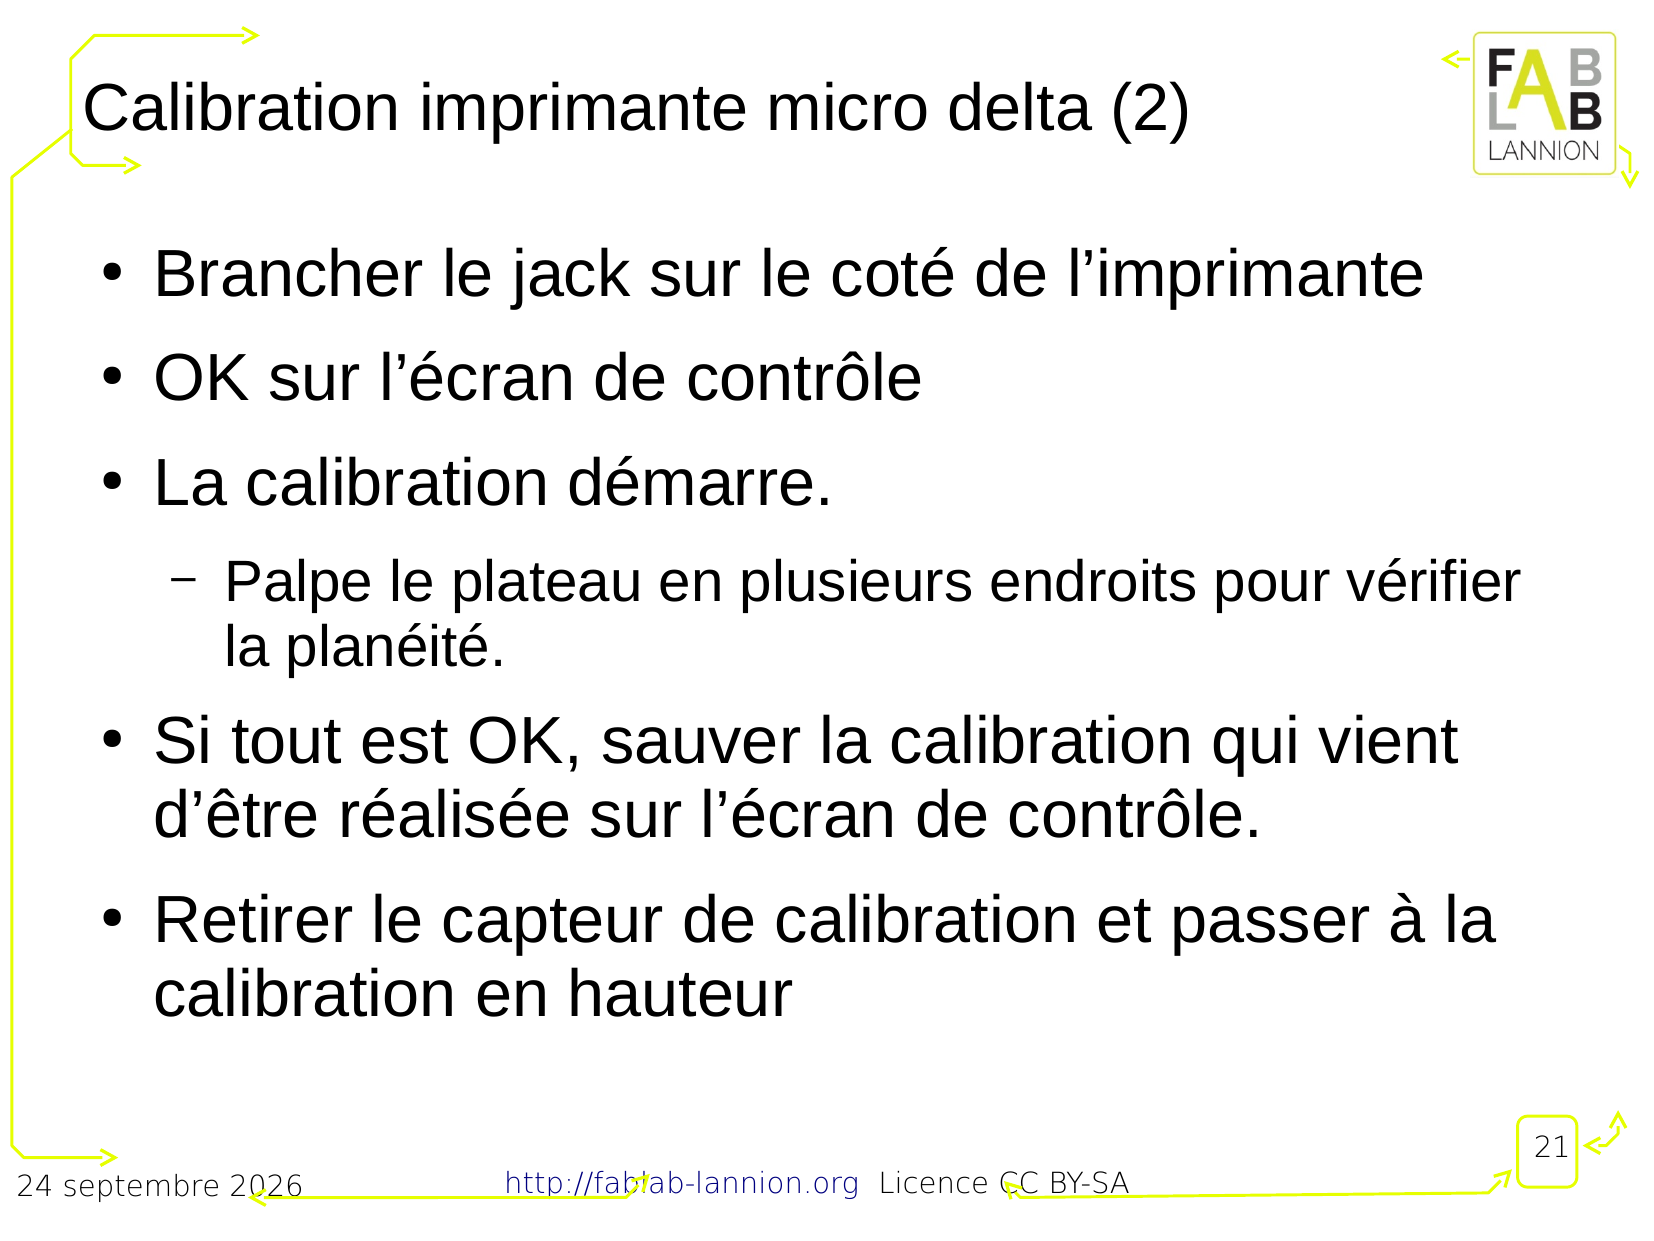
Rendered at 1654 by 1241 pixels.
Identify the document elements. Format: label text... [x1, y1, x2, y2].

list Brancher le jack sur le coté de l’imprimante OK sur l’écran de contrôle La calibration démarre. Palpe le plateau en plusieurs endroits pour vérifier la planéité. Si tout est OK, sauver la calibration qui vient d’être réalisée sur l’écran de contrôle. Retirer le capteur de calibration et passer à la calibration en hauteur [82, 236, 1571, 1045]
picture [1470, 29, 1619, 178]
title Calibration imprimante micro delta (2) [82, 49, 1441, 166]
